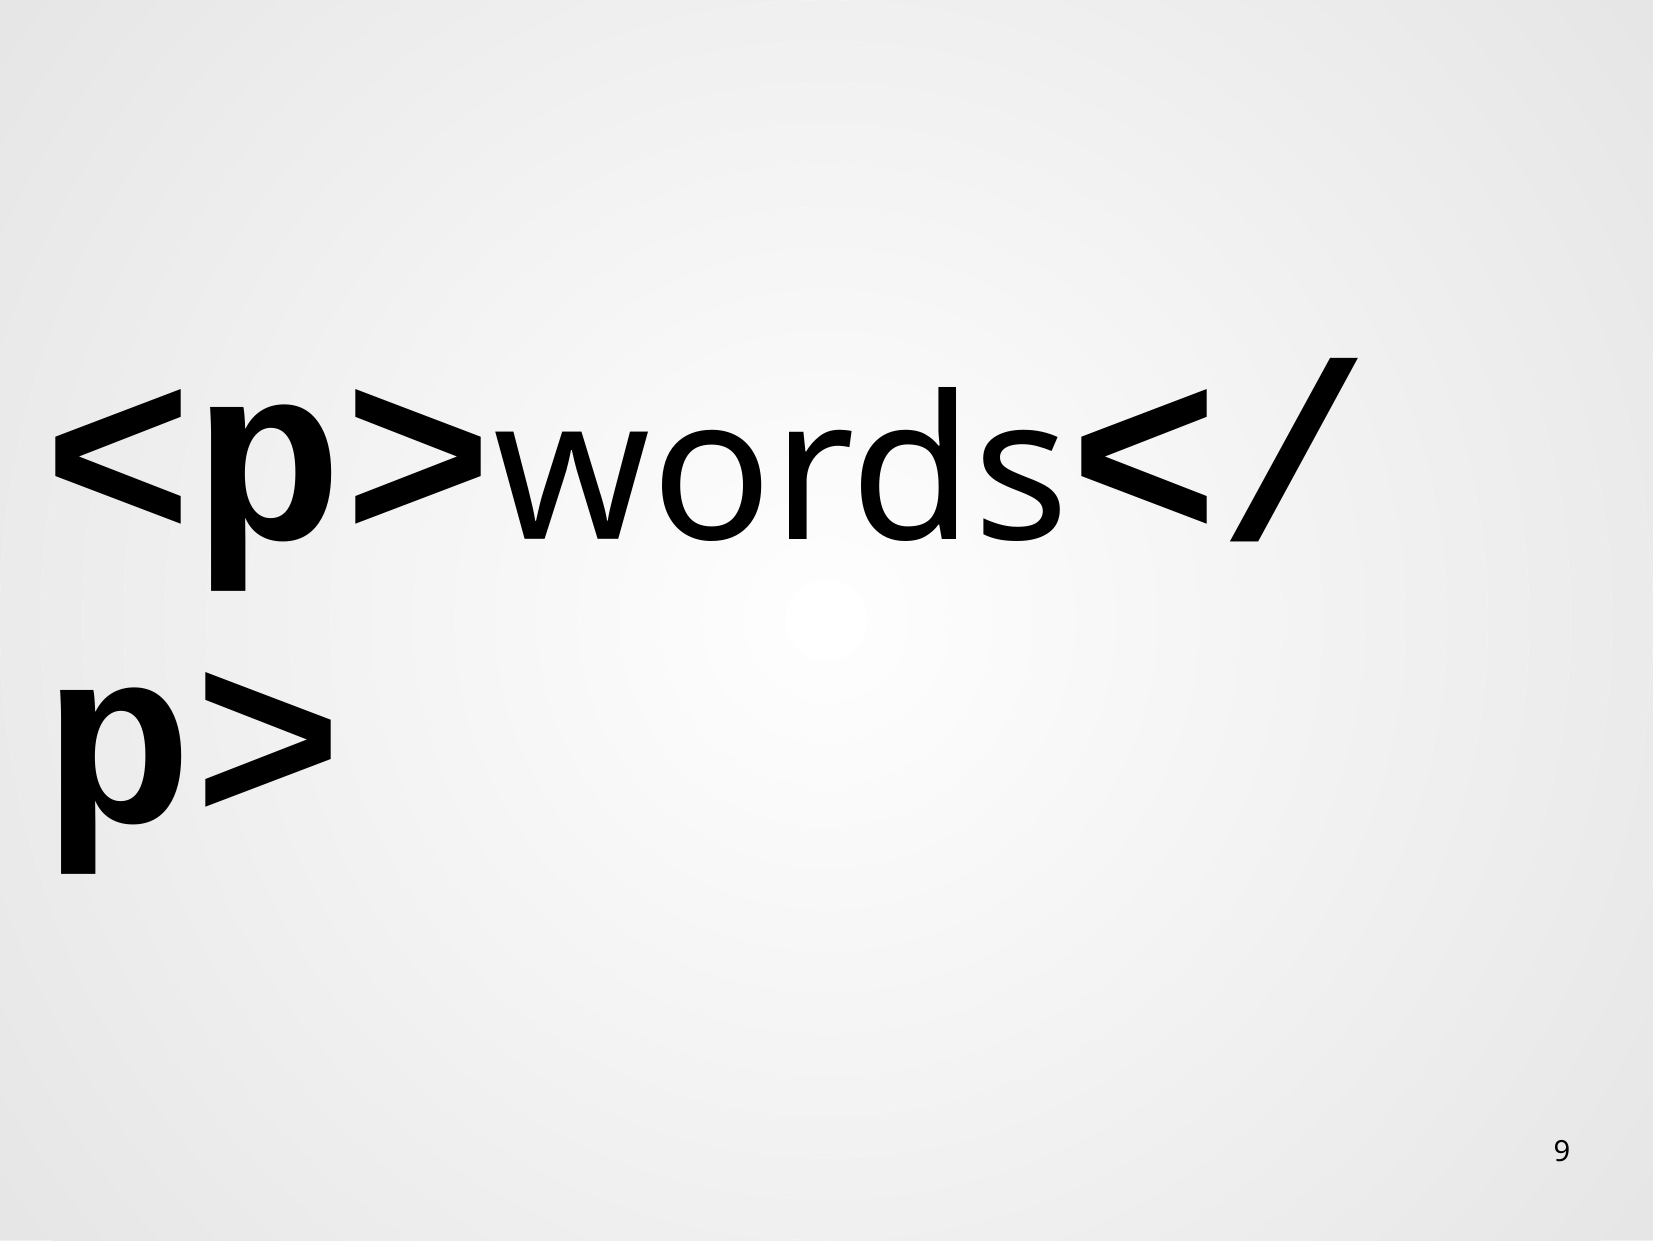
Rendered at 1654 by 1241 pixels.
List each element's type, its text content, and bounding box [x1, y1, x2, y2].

text_box <p>words</p> [29, 318, 1633, 617]
